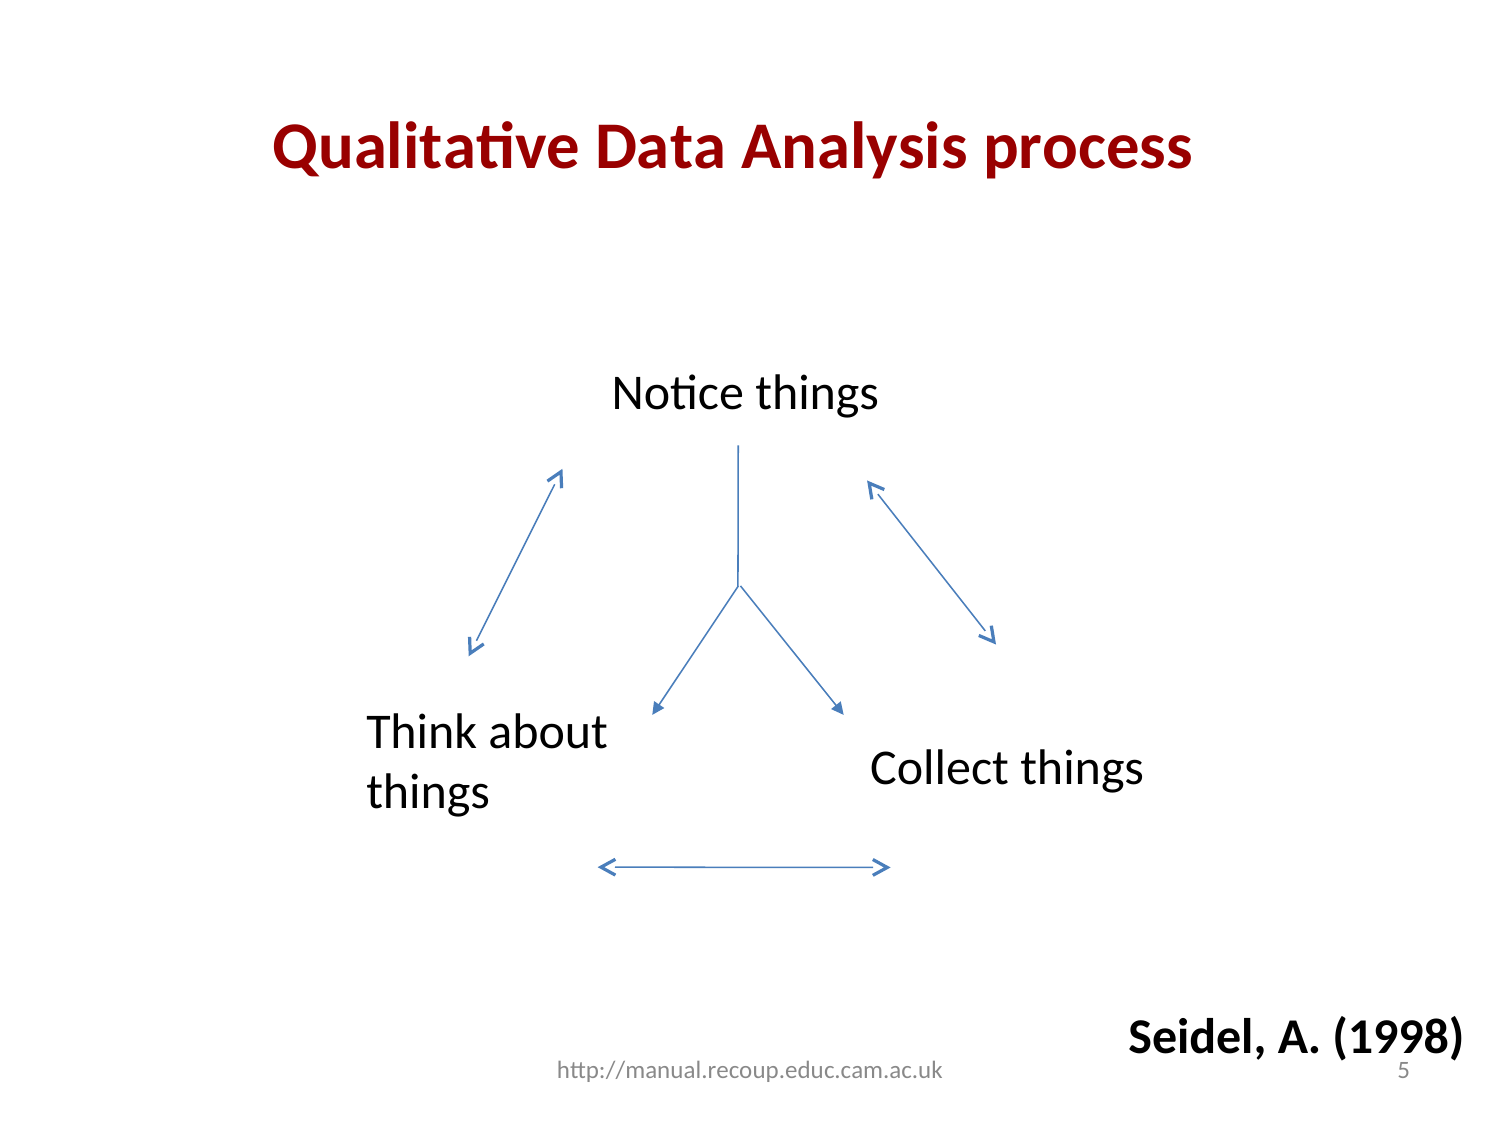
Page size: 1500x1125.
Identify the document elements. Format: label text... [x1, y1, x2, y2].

text_box Collect things [855, 726, 1161, 802]
title Qualitative Data Analysis process [58, 58, 1409, 247]
text_box Notice things [596, 351, 895, 427]
text_box Think about things [351, 691, 657, 827]
text_box Seidel, A. (1998) [1113, 996, 1480, 1072]
